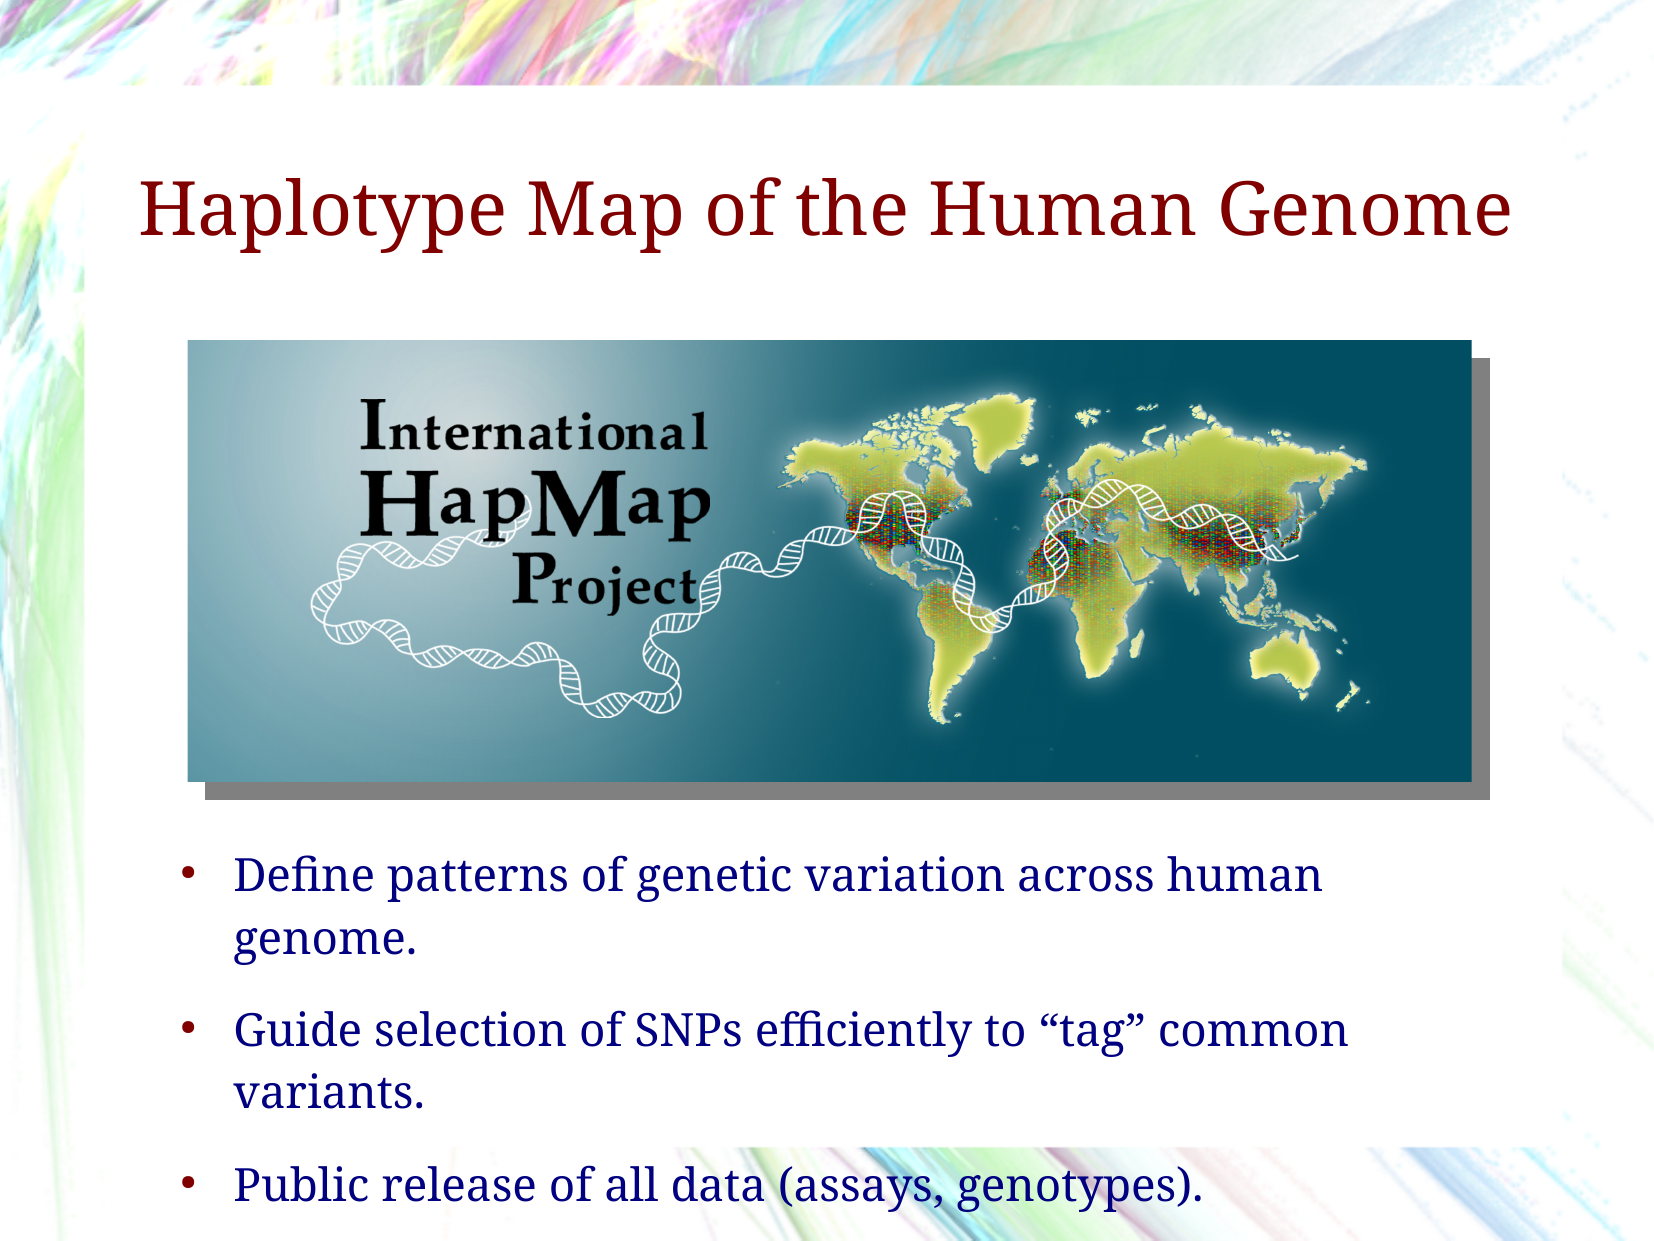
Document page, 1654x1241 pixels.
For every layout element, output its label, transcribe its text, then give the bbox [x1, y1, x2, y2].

title Haplotype Map of the Human Genome [82, 109, 1571, 303]
list Define patterns of genetic variation across human genome. Guide selection of SNPs efficiently to “tag” common variants. Public release of all data (assays, genotypes). [162, 842, 1497, 1124]
picture [0, 0, 1654, 1241]
